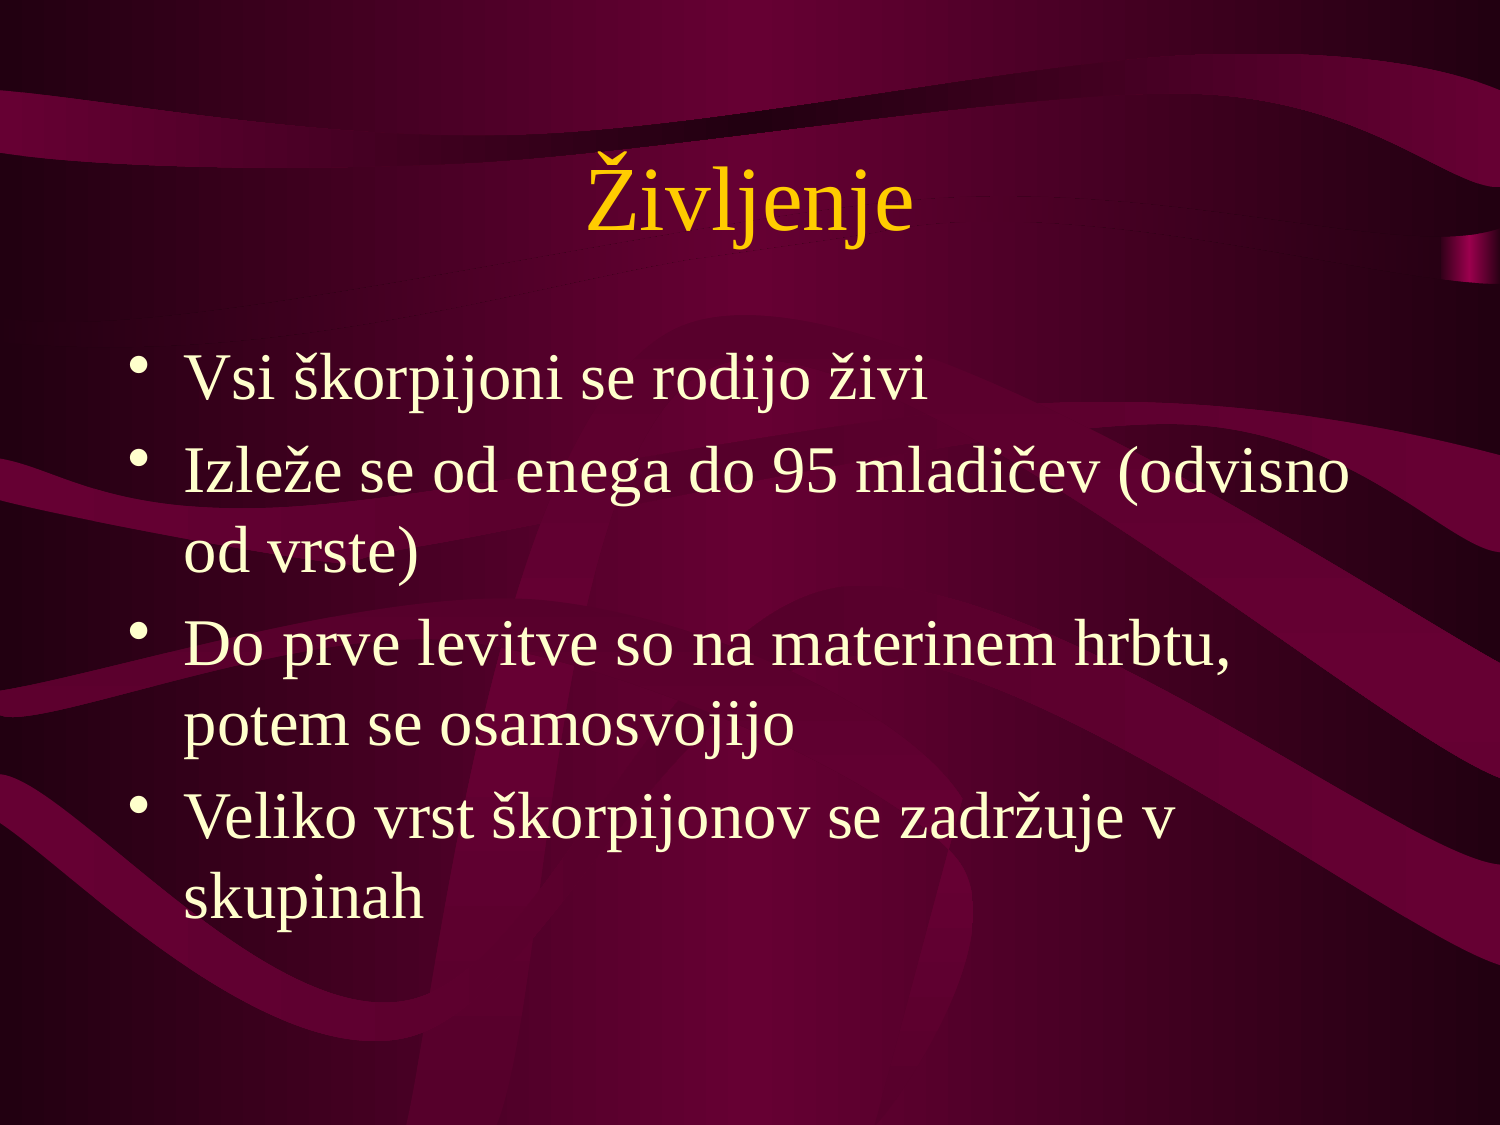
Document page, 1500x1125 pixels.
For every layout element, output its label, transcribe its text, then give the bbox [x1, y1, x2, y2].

title Življenje [112, 99, 1388, 288]
list Vsi škorpijoni se rodijo živi Izleže se od enega do 95 mladičev (odvisno od vrste) Do prve levitve so na materinem hrbtu, potem se osamosvojijo Veliko vrst škorpijonov se zadržuje v skupinah [112, 324, 1388, 1000]
